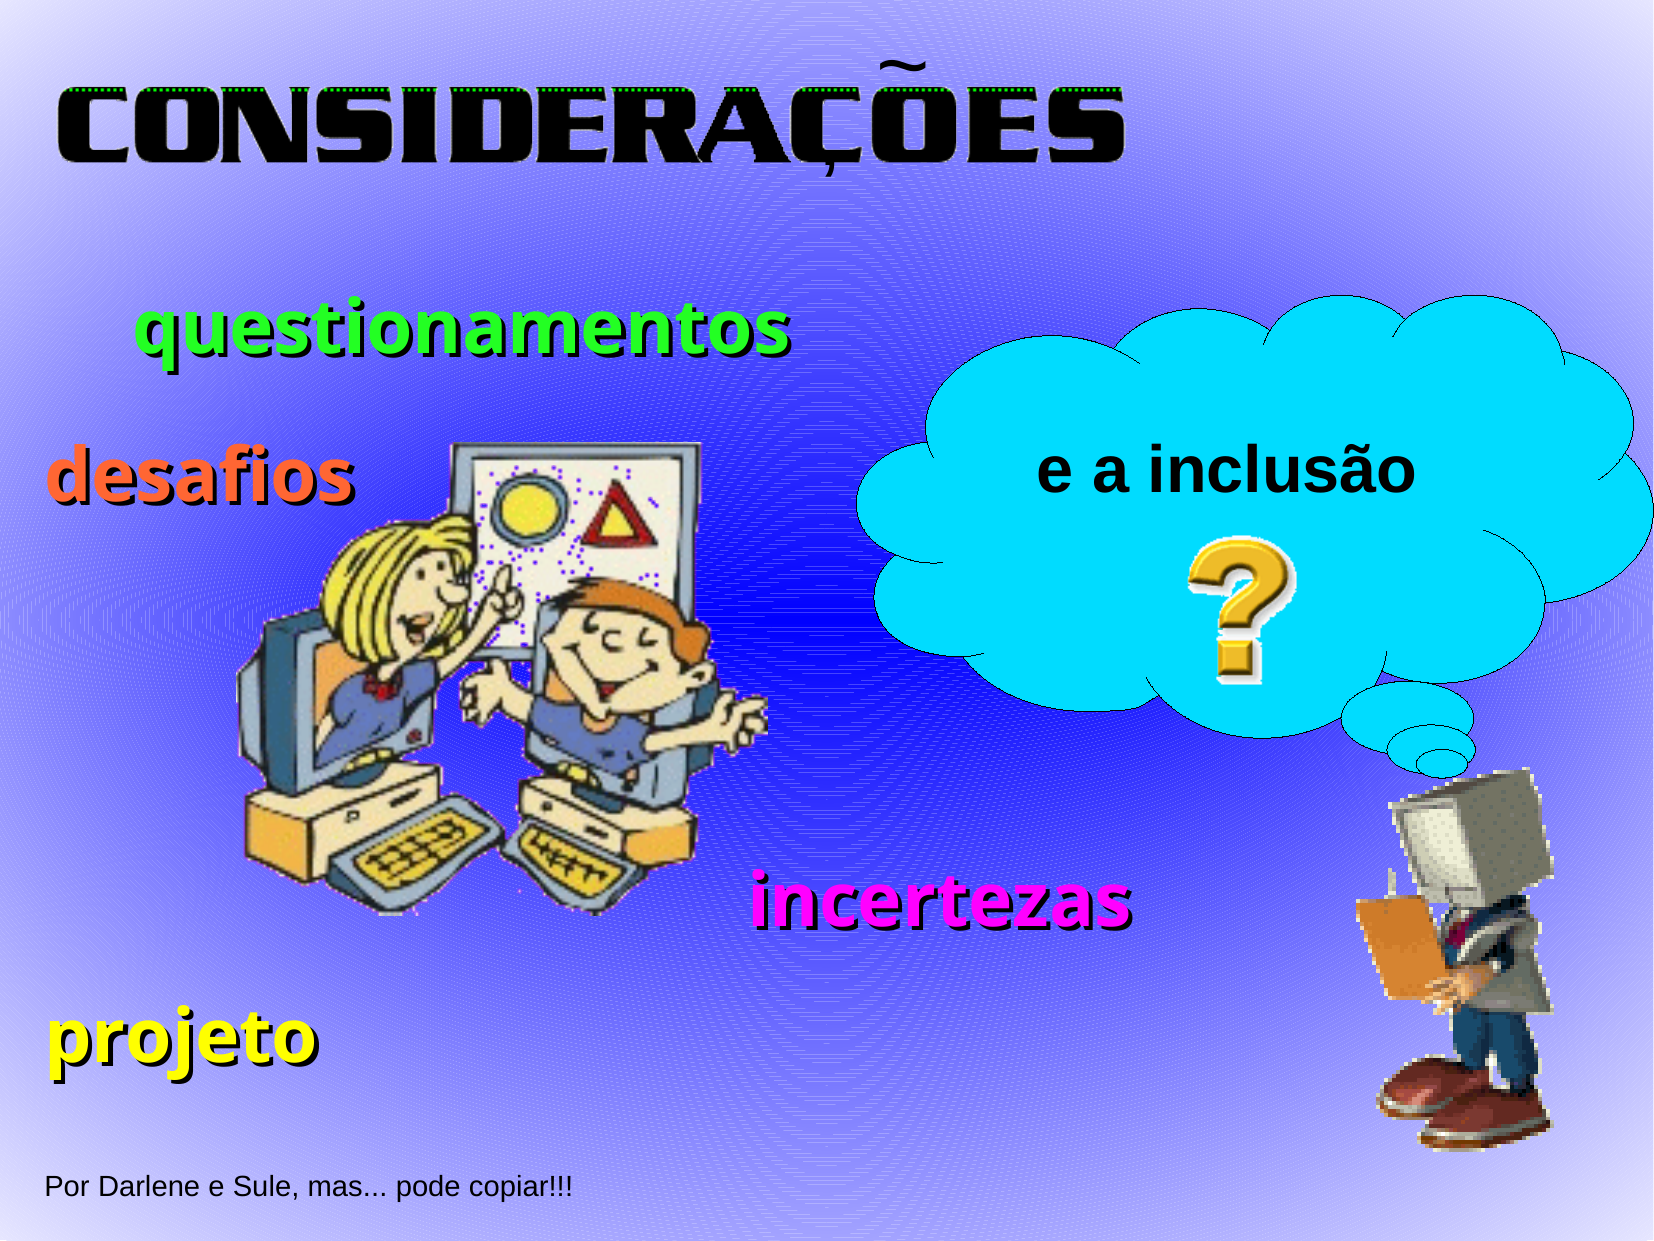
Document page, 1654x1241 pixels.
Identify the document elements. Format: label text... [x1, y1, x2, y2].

text_box , [803, 75, 981, 198]
picture [236, 442, 768, 916]
text_box Por Darlene e Sule, mas... pode copiar!!! [29, 1163, 709, 1213]
text_box [561, 1003, 1152, 1077]
text_box ~ [862, 5, 981, 128]
picture [1182, 531, 1300, 688]
picture [35, 54, 862, 172]
text_box projeto [29, 974, 532, 1163]
picture [1328, 767, 1595, 1152]
picture [981, 54, 1146, 172]
text_box desafios [29, 413, 473, 516]
text_box e a inclusão [856, 295, 1654, 779]
text_box questionamentos [118, 265, 975, 368]
text_box incertezas [732, 838, 1264, 941]
